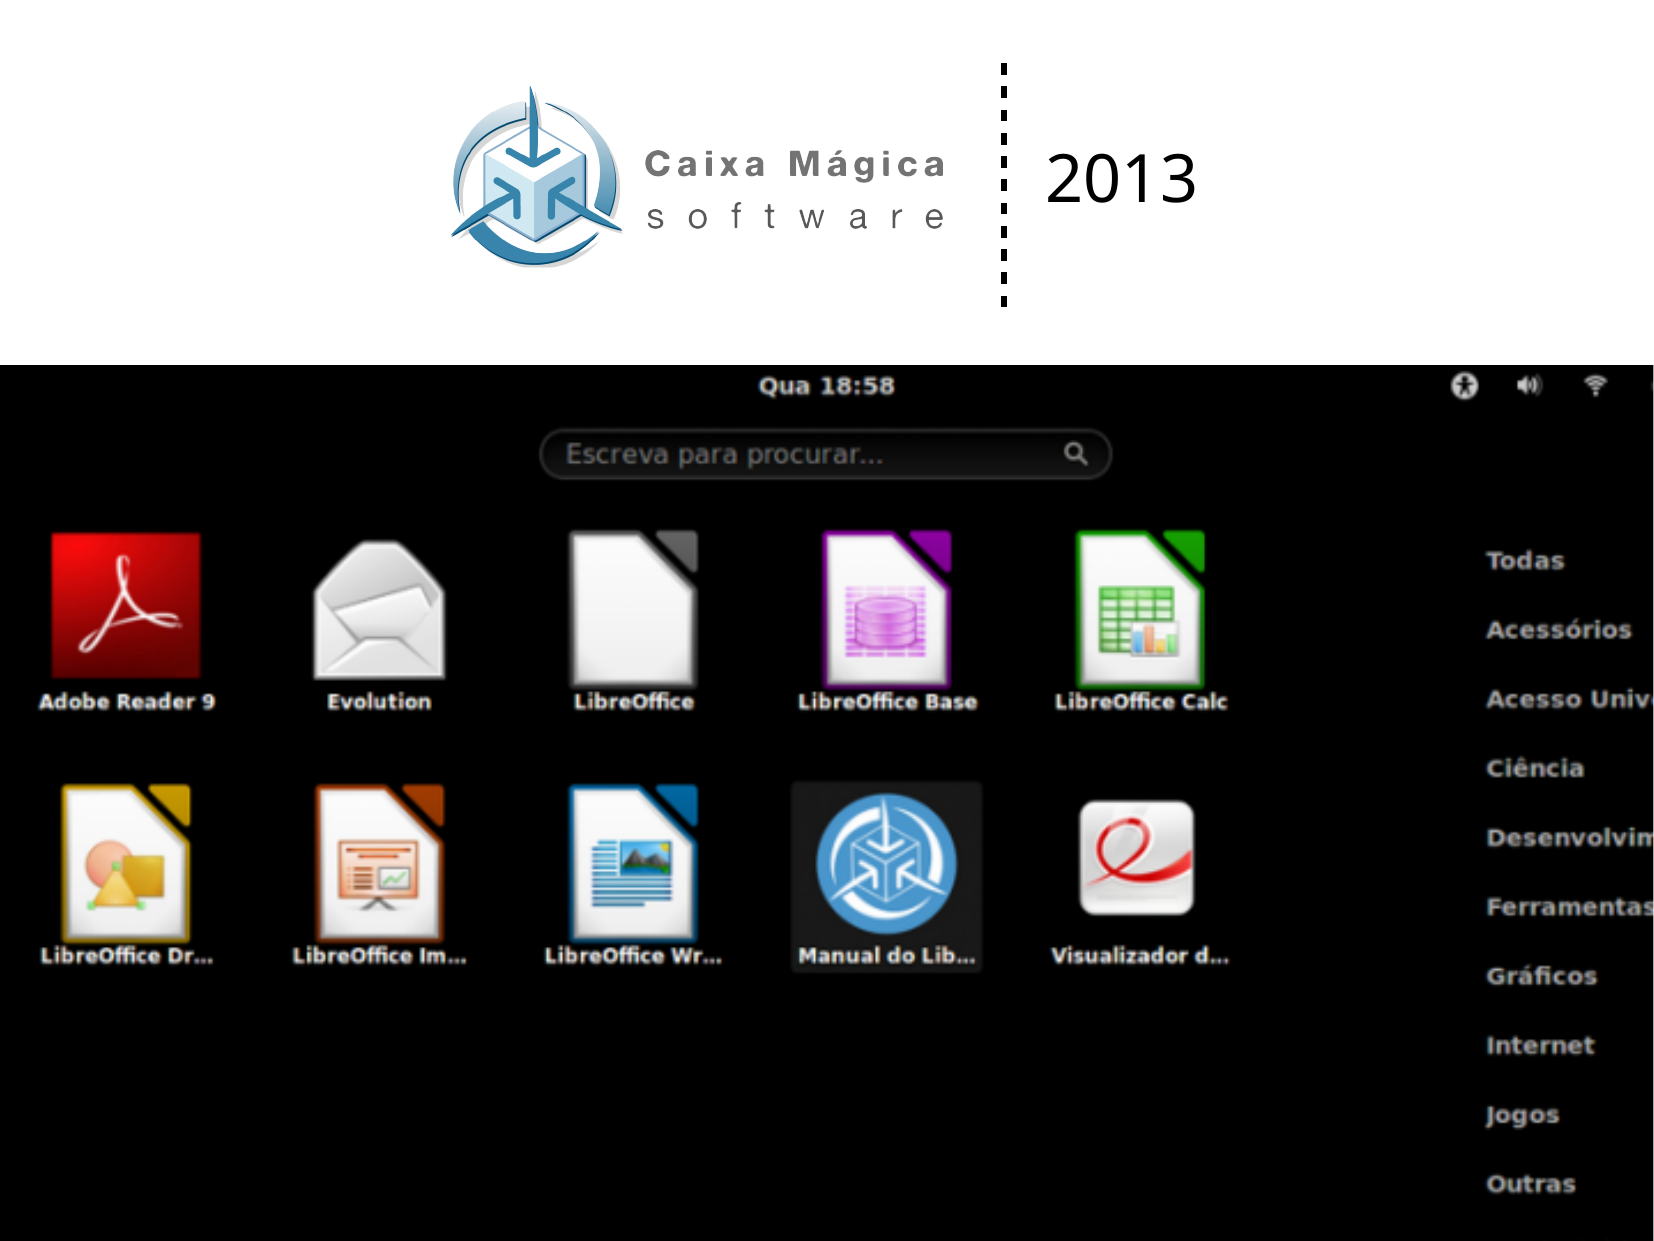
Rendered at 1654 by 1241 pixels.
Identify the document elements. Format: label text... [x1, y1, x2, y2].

picture [436, 69, 957, 284]
list 2013 [1045, 130, 1276, 260]
picture [0, 365, 1654, 1241]
